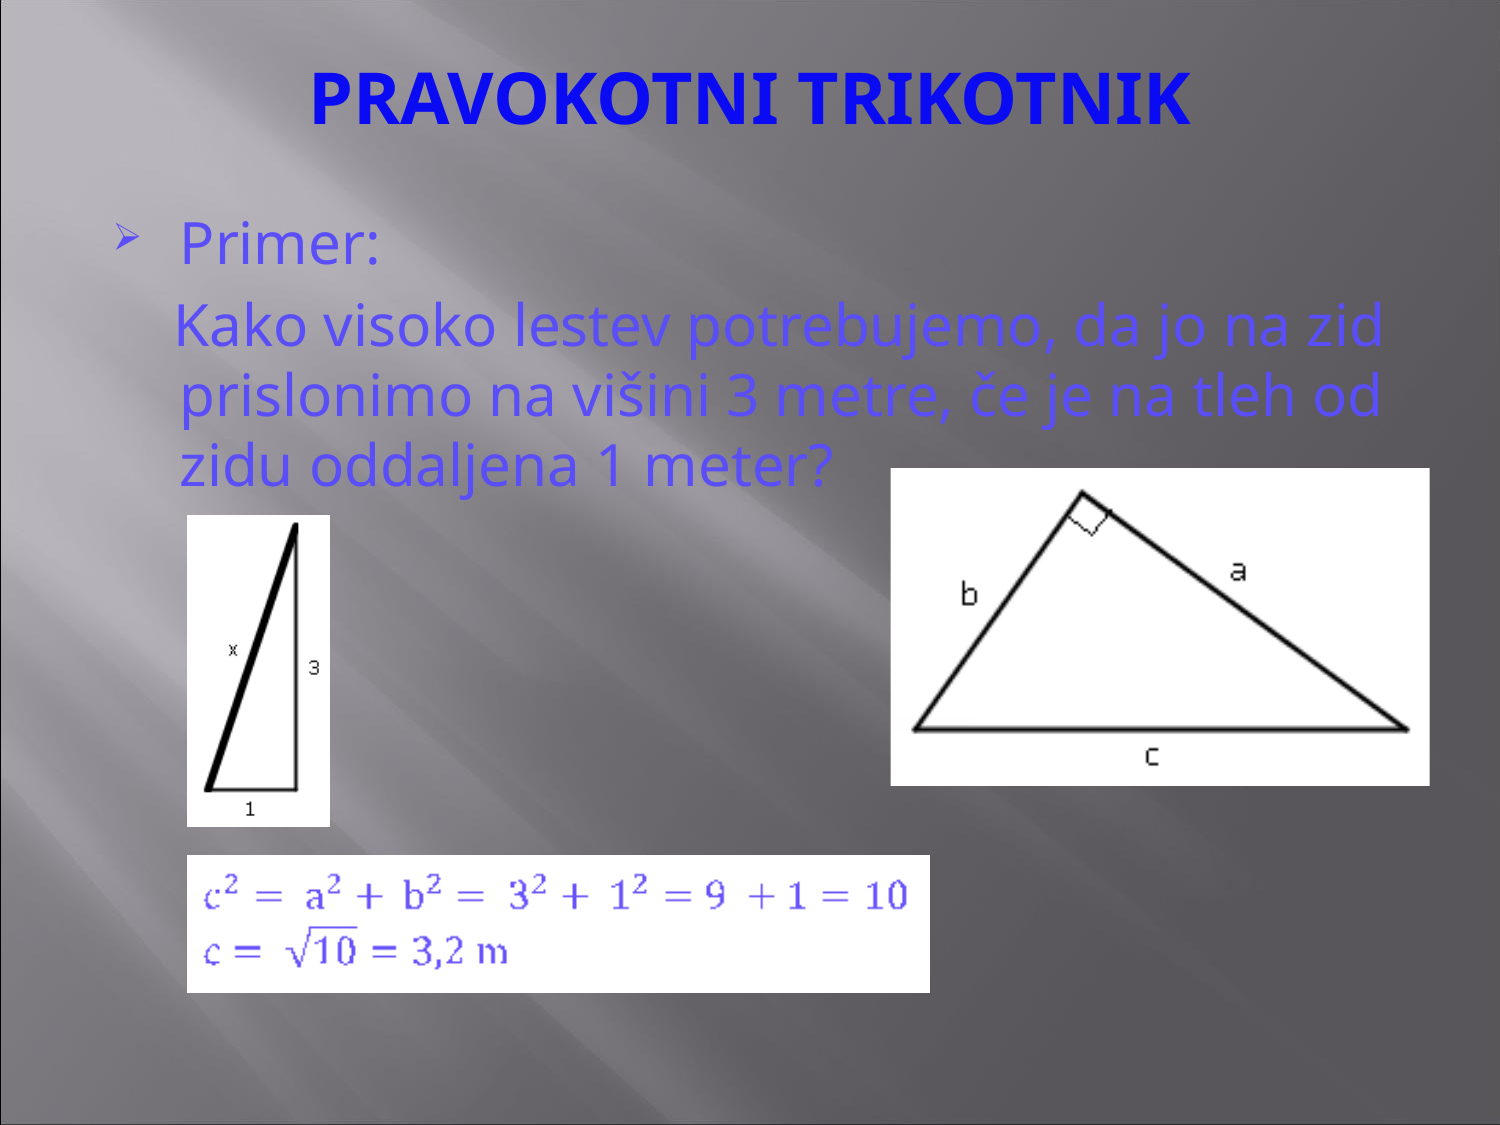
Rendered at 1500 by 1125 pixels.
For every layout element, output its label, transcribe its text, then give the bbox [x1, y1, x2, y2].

title PRAVOKOTNI TRIKOTNIK [75, 45, 1425, 199]
list Primer: Kako visoko lestev potrebujemo, da jo na zid prislonimo na višini 3 metre, če je na tleh od zidu oddaljena 1 meter? [75, 199, 1425, 1035]
picture [0, 0, 1500, 1125]
